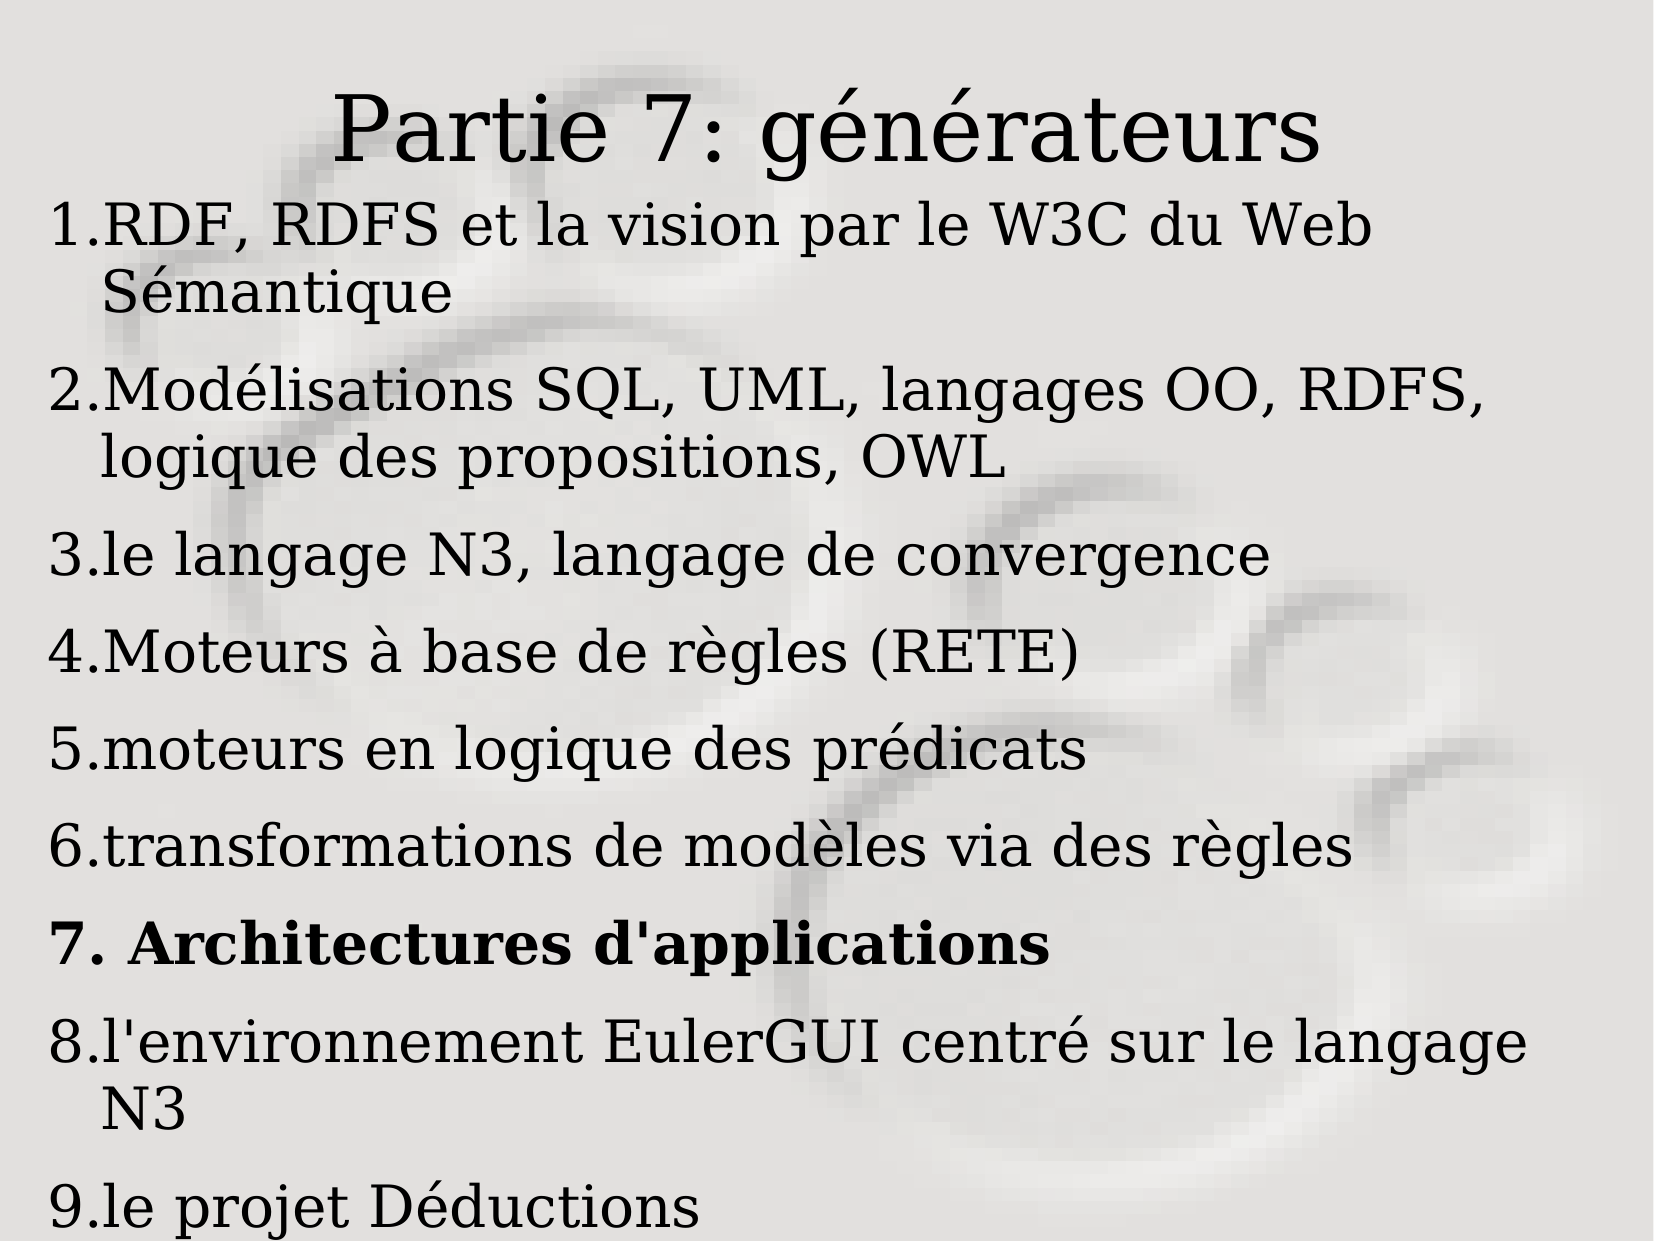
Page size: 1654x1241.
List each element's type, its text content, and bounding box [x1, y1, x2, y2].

title Partie 7: générateurs [121, 25, 1534, 191]
list RDF, RDFS et la vision par le W3C du Web Sémantique Modélisations SQL, UML, langages OO, RDFS, logique des propositions, OWL le langage N3, langage de convergence Moteurs à base de règles (RETE) moteurs en logique des prédicats transformations de modèles via des règles Architectures d'applications l'environnement EulerGUI centré sur le langage N3 le projet Déductions [29, 191, 1565, 1241]
picture [0, 0, 1654, 1241]
